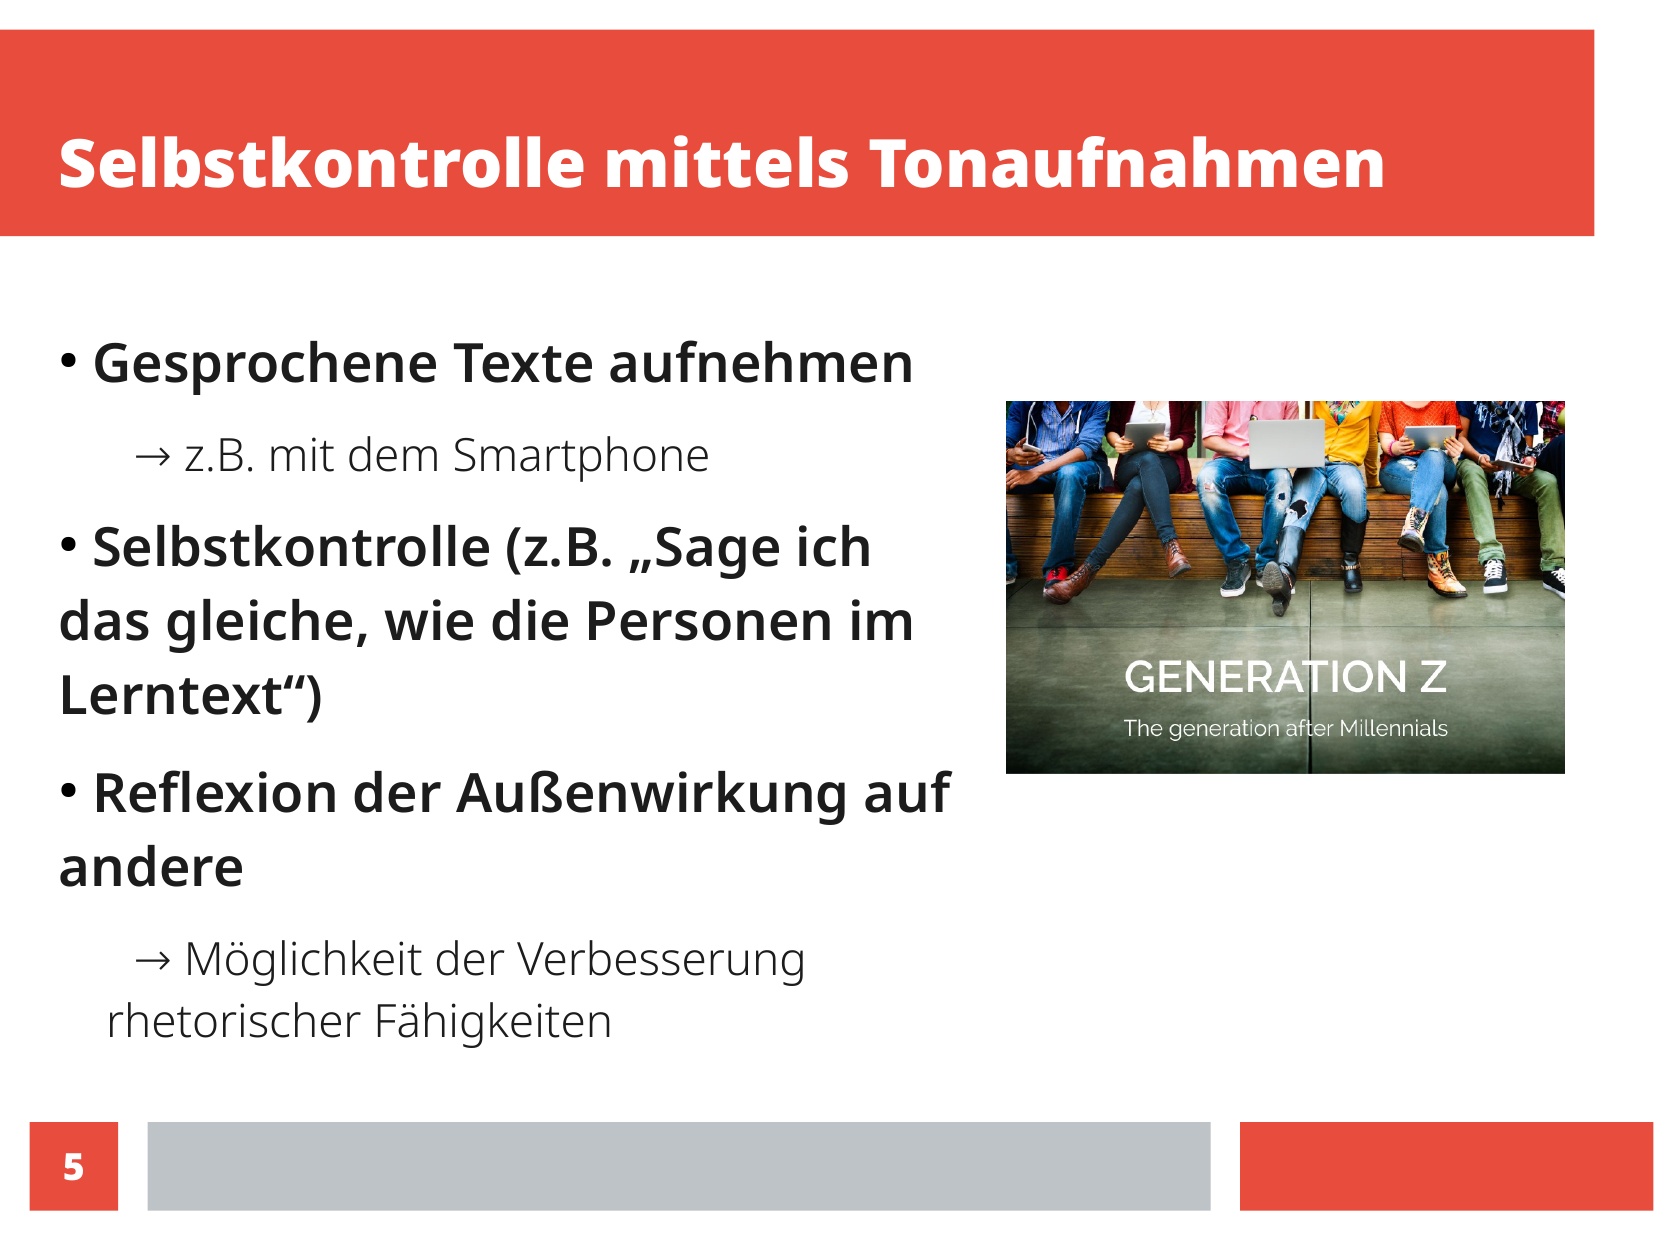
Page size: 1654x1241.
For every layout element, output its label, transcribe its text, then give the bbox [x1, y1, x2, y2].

picture [1006, 401, 1565, 774]
list Gesprochene Texte aufnehmen → z.B. mit dem Smartphone Selbstkontrolle (z.B. „Sage ich das gleiche, wie die Personen im Lerntext“) Reflexion der Außenwirkung auf andere → Möglichkeit der Verbesserung rhetorischer Fähigkeiten [59, 324, 957, 1093]
title Selbstkontrolle mittels Tonaufnahmen [59, 59, 1595, 207]
